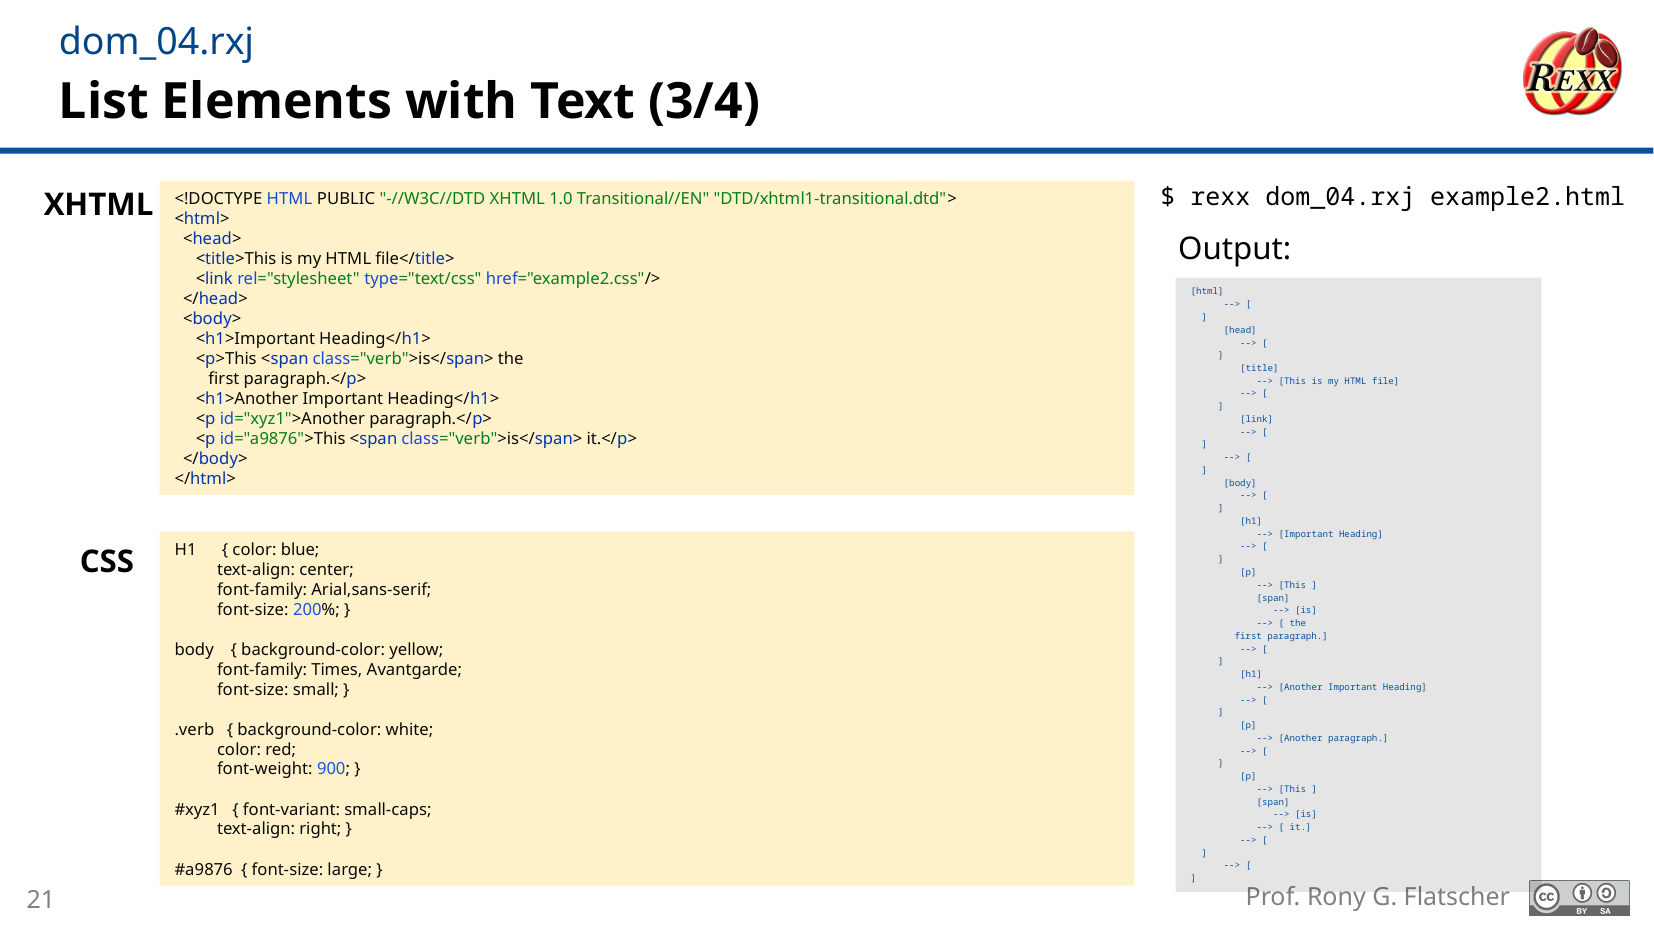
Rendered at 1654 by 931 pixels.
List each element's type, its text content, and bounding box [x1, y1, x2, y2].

text_box $ rexx dom_04.rxj example2.html [1145, 171, 1648, 227]
text_box Output: [1163, 218, 1653, 275]
text_box CSS [64, 531, 154, 588]
text_box XHTML [28, 175, 177, 231]
text_box [html] --> [ ] [head] --> [ ] [title] --> [This is my HTML file] --> [ ] [link] --> [ ] --> [ ] [body] --> [ ] [h1] --> [Important Heading] --> [ ] [p] --> [This ] [span] --> [is] --> [ the first paragraph.] --> [ ] [h1] --> [Another Important Heading] --> [ ] [p] --> [Another paragraph.] --> [ ] [p] --> [This ] [span] --> [is] --> [ it.] --> [ ] --> [ ] [1175, 277, 1542, 856]
text_box <!DOCTYPE HTML PUBLIC "-//W3C//DTD XHTML 1.0 Transitional//EN" "DTD/xhtml1-transitional.dtd"> <html> <head> <title>This is my HTML file</title> <link rel="stylesheet" type="text/css" href="example2.css"/> </head> <body> <h1>Important Heading</h1> <p>This <span class="verb">is</span> the first paragraph.</p> <h1>Another Important Heading</h1> <p id="xyz1">Another paragraph.</p> <p id="a9876">This <span class="verb">is</span> it.</p> </body> </html> [159, 180, 1134, 495]
title dom_04.rxj List Elements with Text (3/4) [0, 0, 1625, 148]
text_box H1 { color: blue; text-align: center; font-family: Arial,sans-serif; font-size: 200%; } body { background-color: yellow; font-family: Times, Avantgarde; font-size: small; } .verb { background-color: white; color: red; font-weight: 900; } #xyz1 { font-variant: small-caps; text-align: right; } #a9876 { font-size: large; } [159, 531, 1134, 886]
